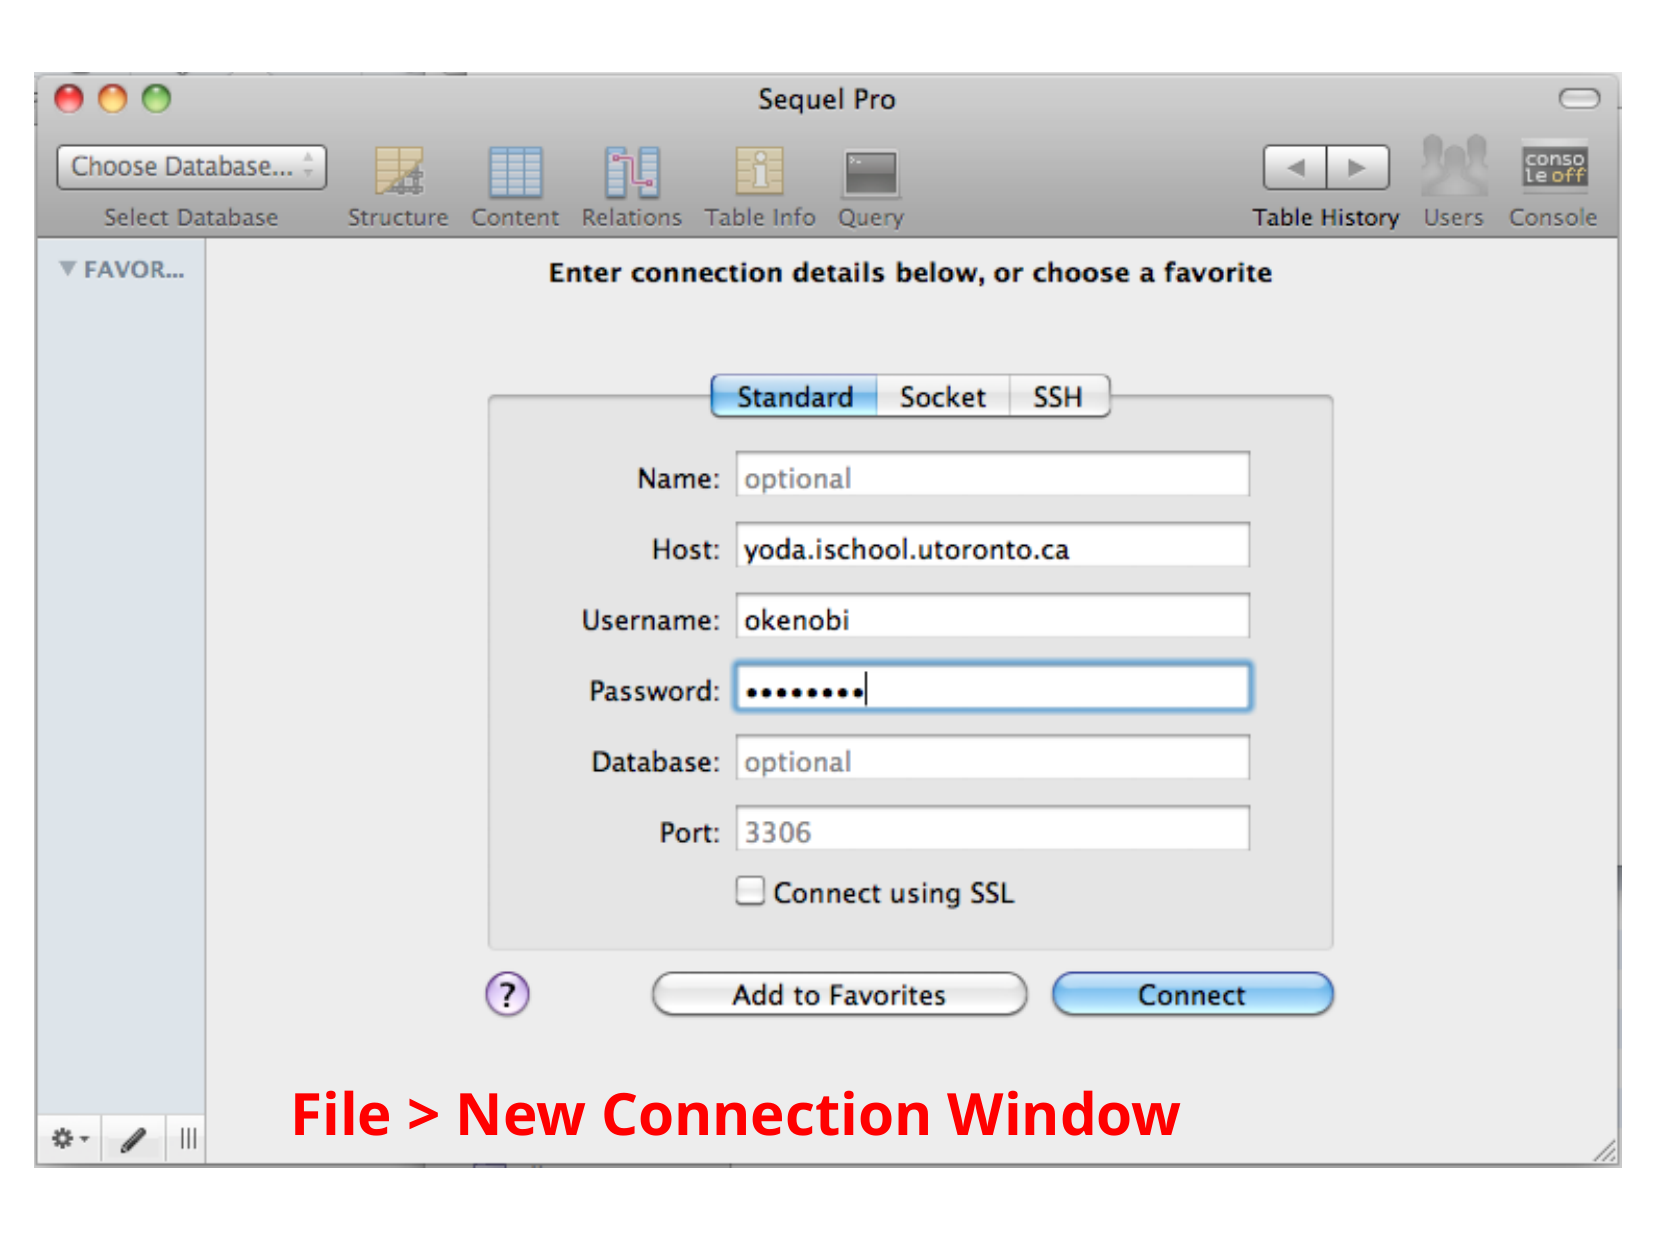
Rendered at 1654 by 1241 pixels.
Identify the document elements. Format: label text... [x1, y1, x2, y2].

text_box File > New Connection Window [275, 1066, 1329, 1152]
picture [34, 72, 1622, 1168]
